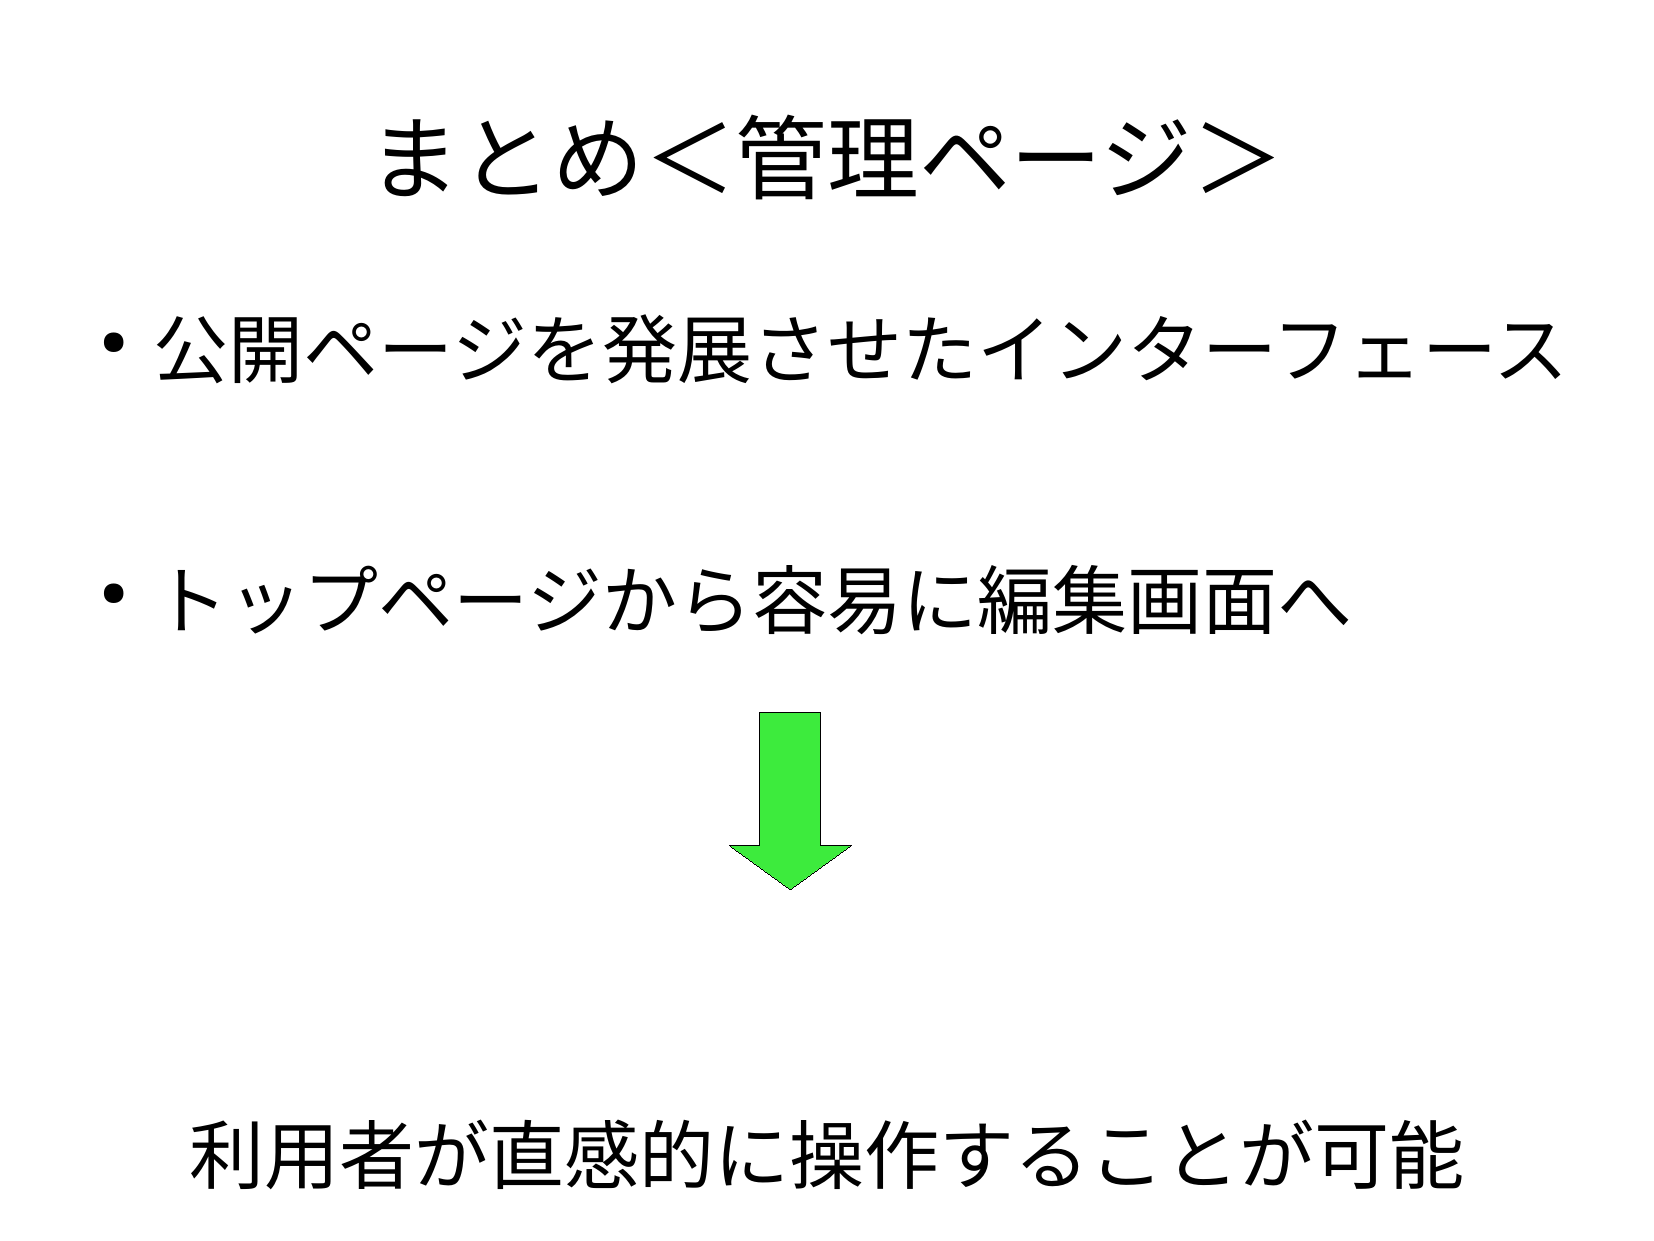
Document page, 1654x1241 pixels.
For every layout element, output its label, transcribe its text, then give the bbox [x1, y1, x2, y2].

text_box [729, 712, 852, 890]
list 公開ページを発展させたインターフェース トップページから容易に編集画面へ 利用者が直感的に操作することが可能 [82, 290, 1571, 1094]
title まとめ＜管理ページ＞ [82, 49, 1571, 257]
